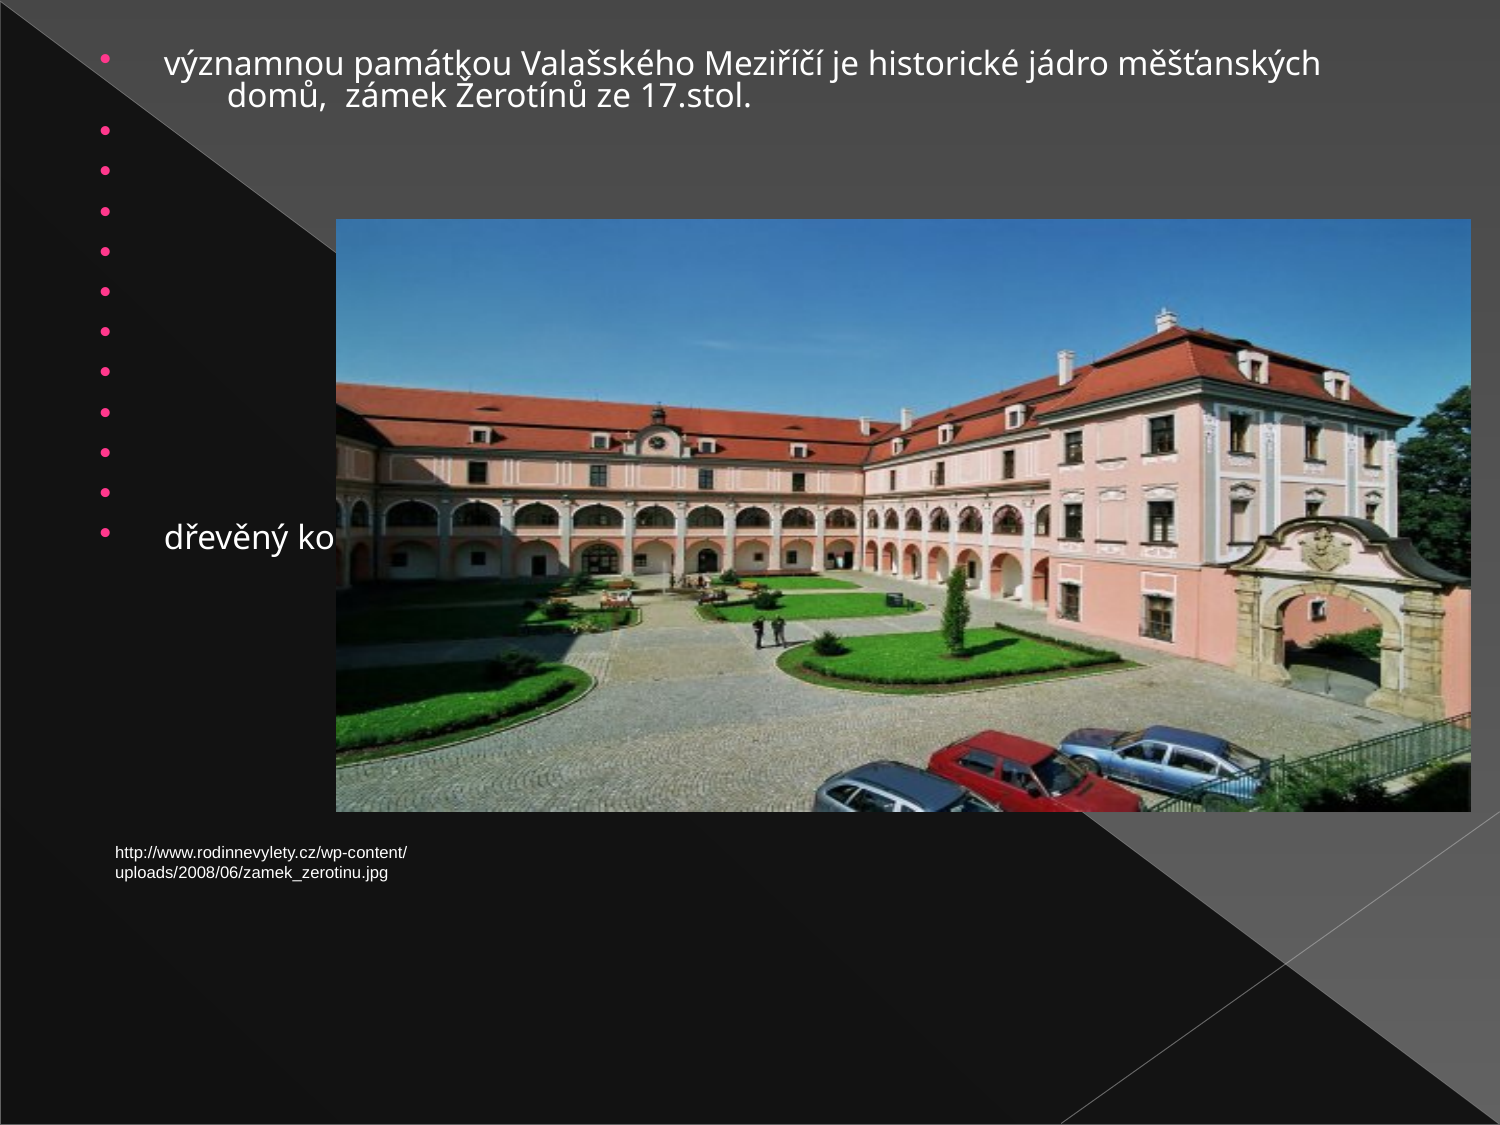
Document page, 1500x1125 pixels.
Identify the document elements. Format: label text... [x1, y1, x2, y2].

picture [336, 220, 1471, 812]
list významnou památkou Valašského Meziříčí je historické jádro měšťanských domů, zámek Žerotínů ze 17.stol. dřevěný kostel sv.Trojice z konce 16.stol. [64, 42, 1426, 1059]
text_box http://www.rodinnevylety.cz/wp-content/uploads/2008/06/zamek_zerotinu.jpg [100, 834, 466, 889]
